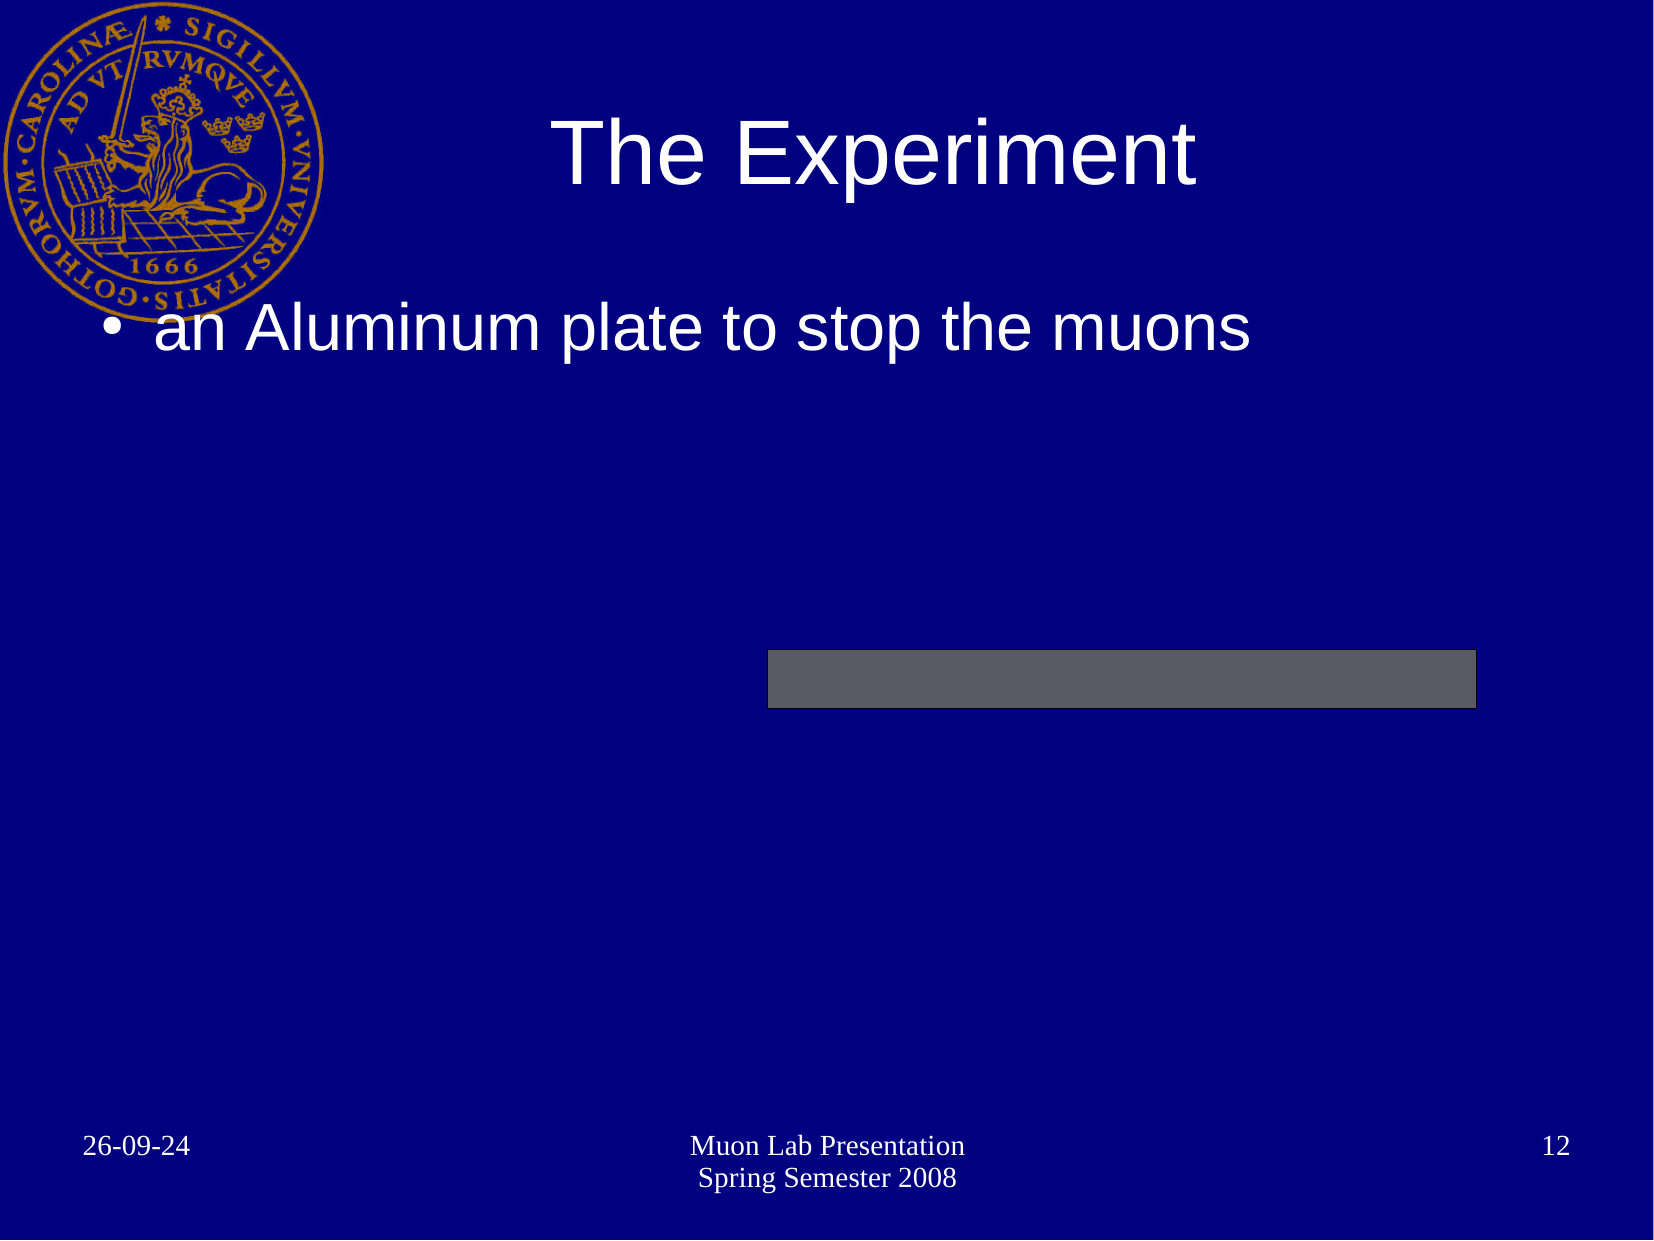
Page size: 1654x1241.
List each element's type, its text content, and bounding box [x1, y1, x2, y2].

picture [0, 0, 325, 325]
list an Aluminum plate to stop the muons [82, 290, 1571, 1109]
text_box [767, 649, 1477, 709]
title The Experiment [177, 49, 1571, 257]
